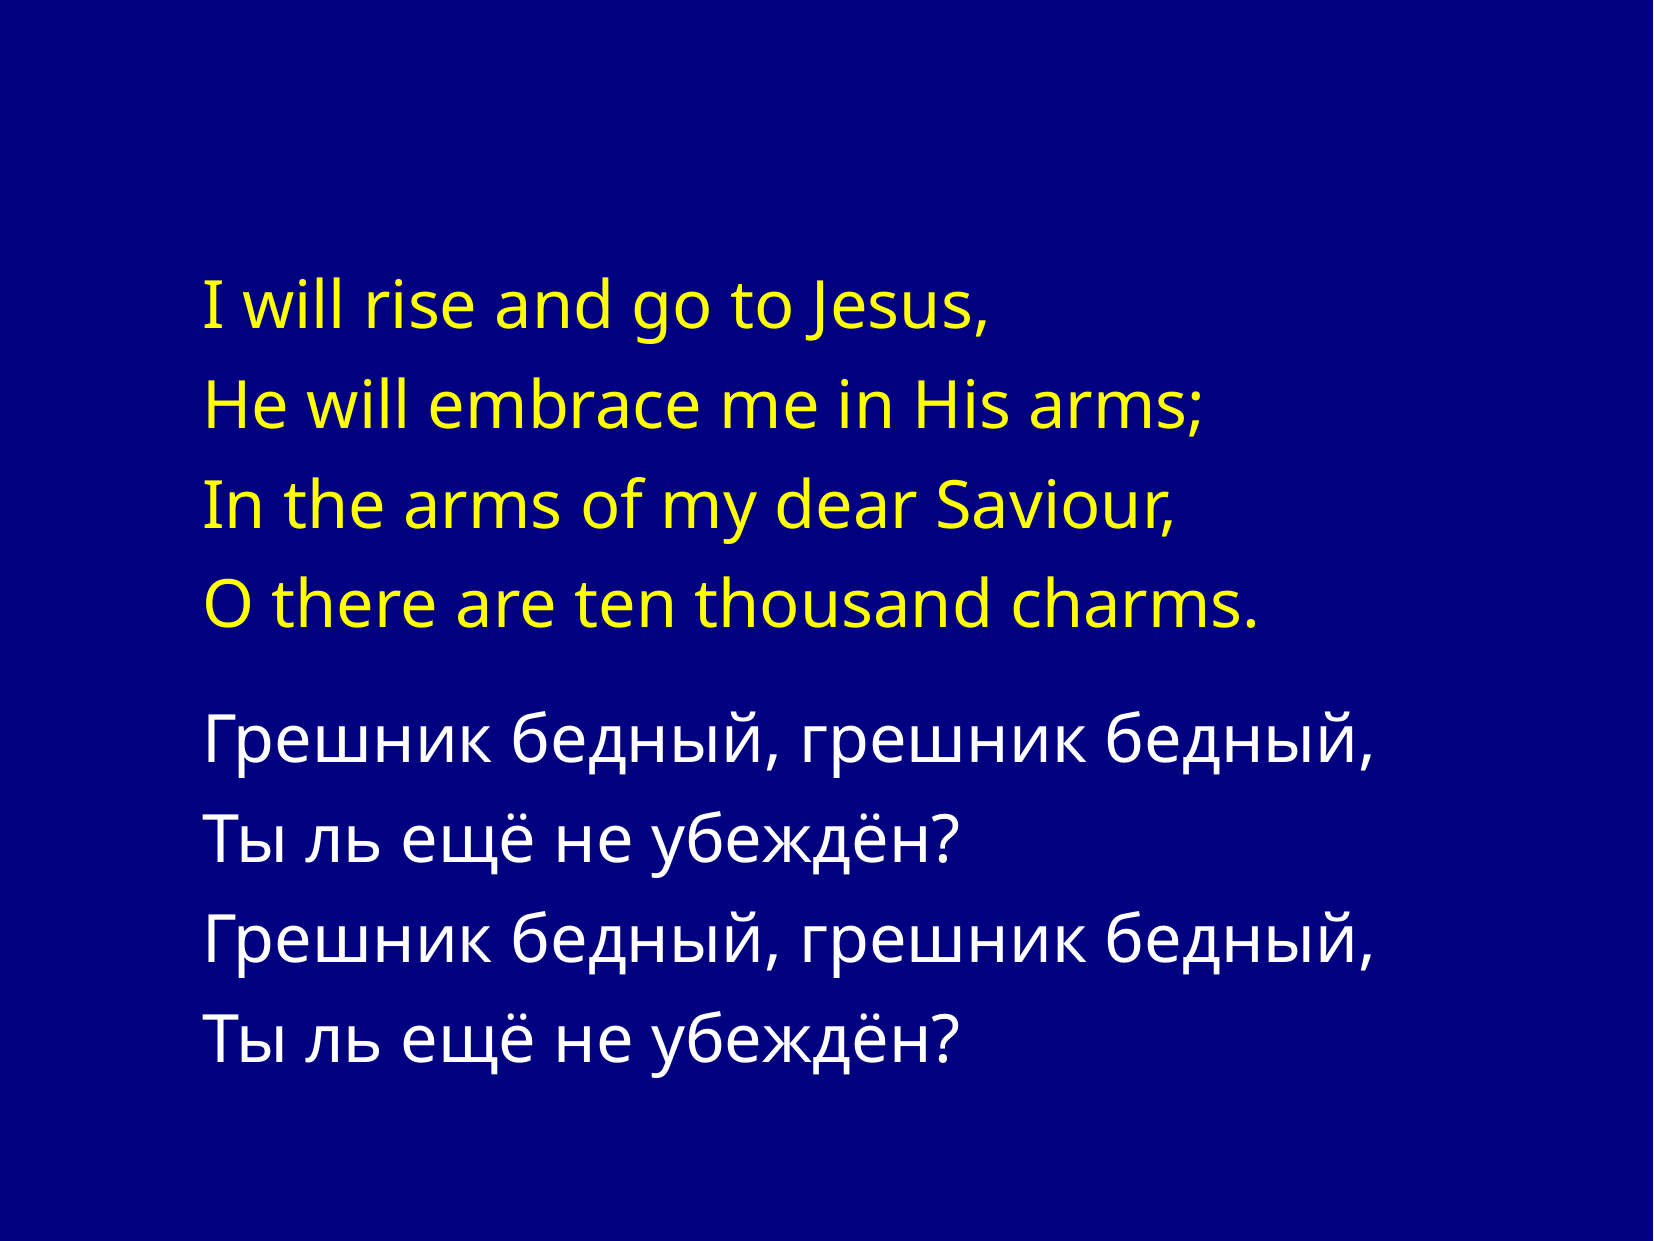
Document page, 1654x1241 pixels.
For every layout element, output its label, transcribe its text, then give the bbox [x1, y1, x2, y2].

text_box I will rise and go to Jesus, He will embrace me in His arms; In the arms of my dear Saviour, O there are ten thousand charms. [75, 150, 1576, 638]
text_box Грешник бедный, грешник бедный, Ты ль ещё не убеждён? Грешник бедный, грешник бедный, Ты ль ещё не убеждён? [75, 675, 1576, 1163]
